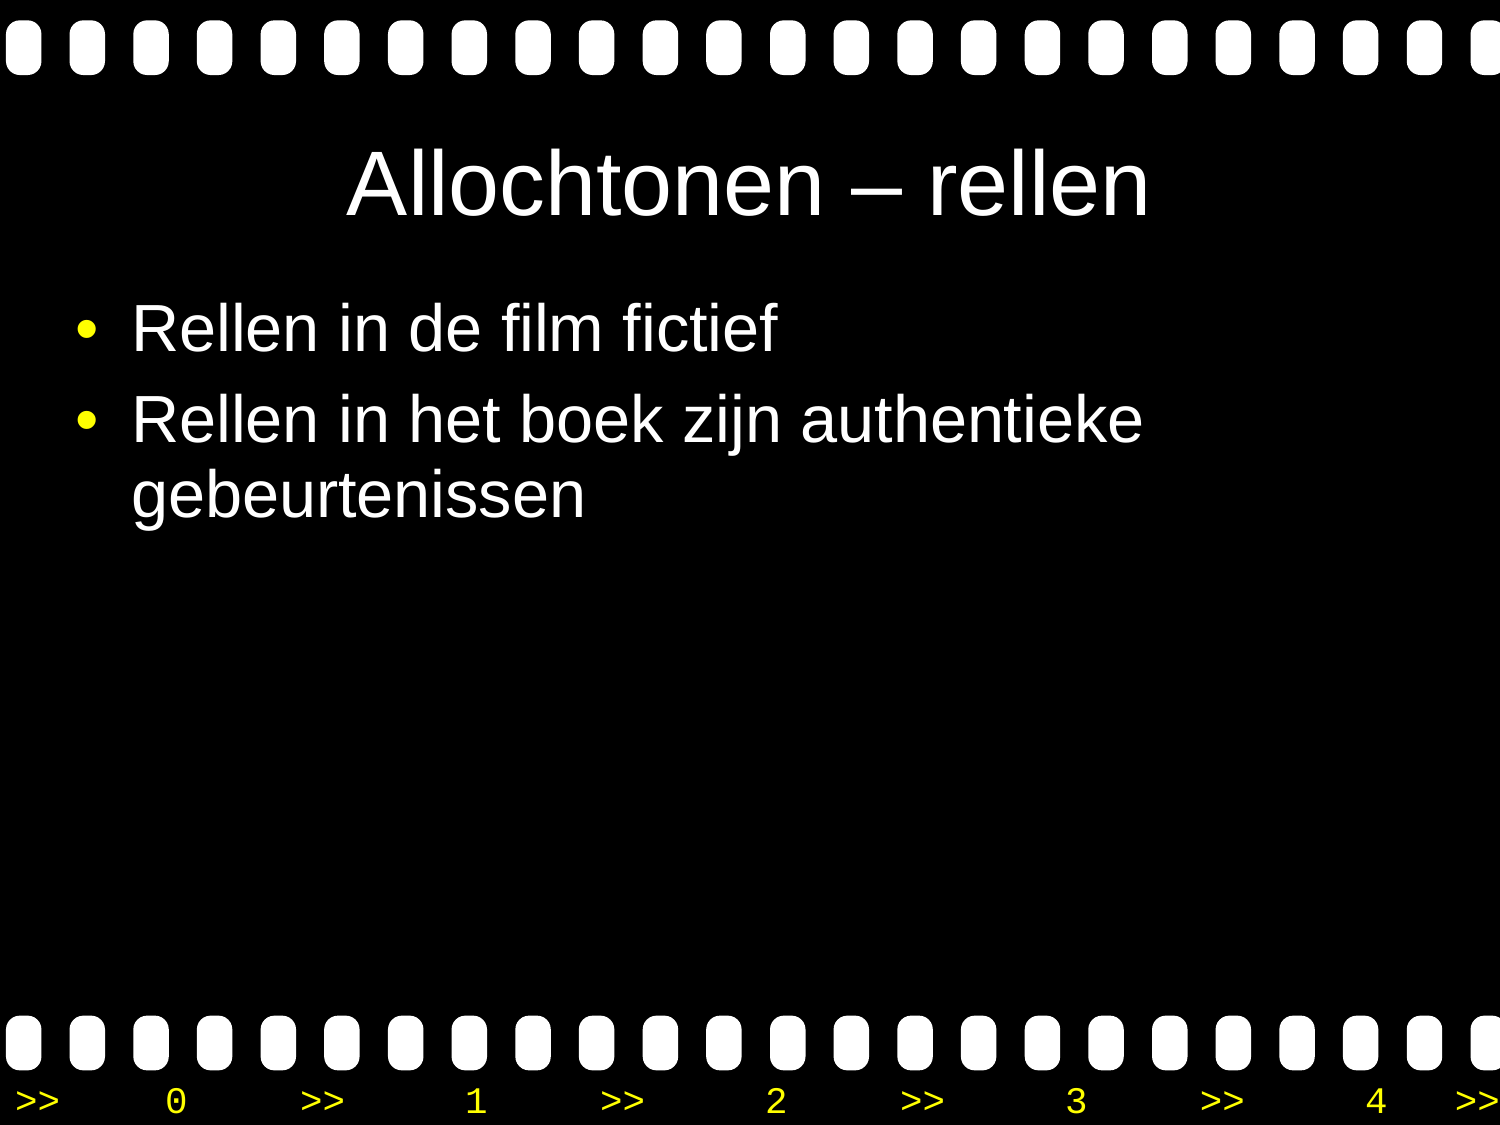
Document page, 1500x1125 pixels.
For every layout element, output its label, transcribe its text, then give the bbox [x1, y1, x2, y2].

list Rellen in de film fictief Rellen in het boek zijn authentieke gebeurtenissen [75, 290, 1426, 1019]
title Allochtonen – rellen [75, 97, 1426, 271]
